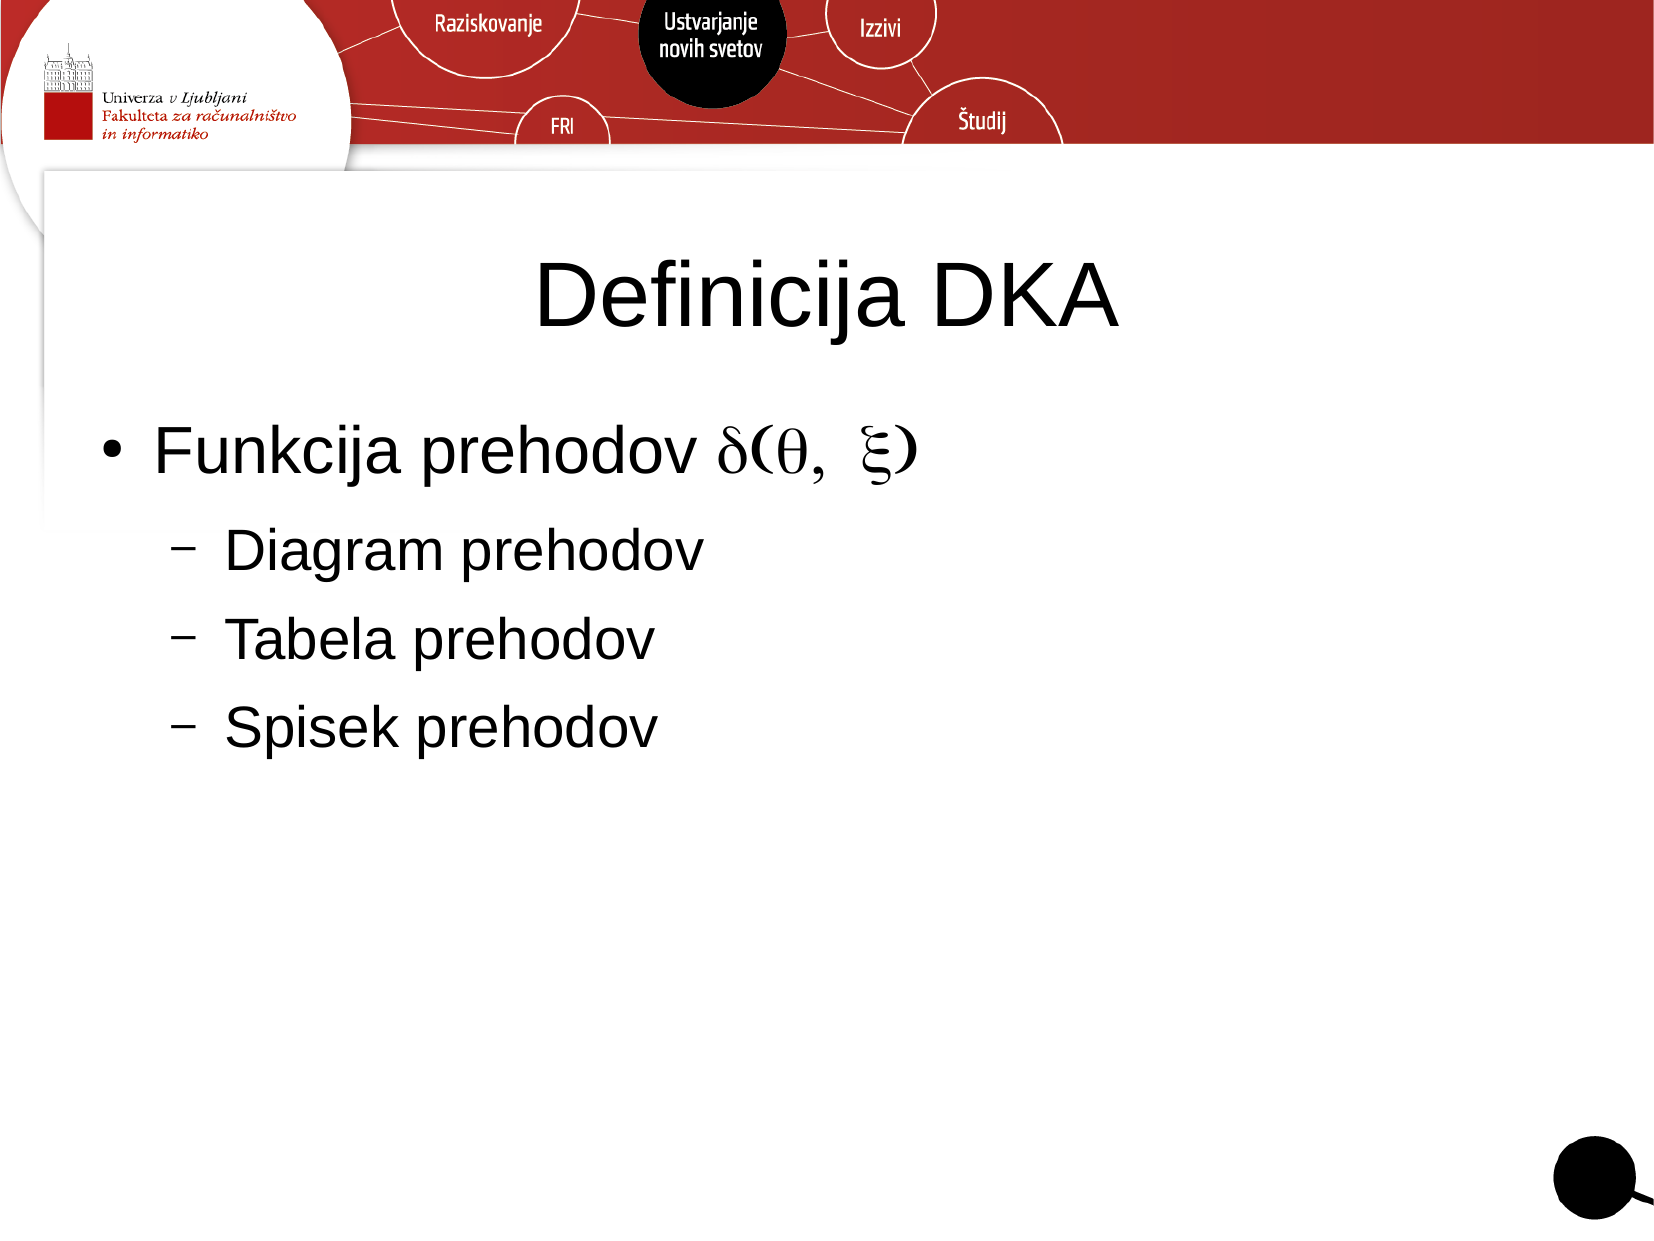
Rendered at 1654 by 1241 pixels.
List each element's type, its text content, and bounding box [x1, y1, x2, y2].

title Definicija DKA [82, 191, 1571, 399]
list Funkcija prehodov δ(q, x) Diagram prehodov Tabela prehodov Spisek prehodov [82, 413, 1538, 1152]
picture [0, 0, 1654, 1241]
